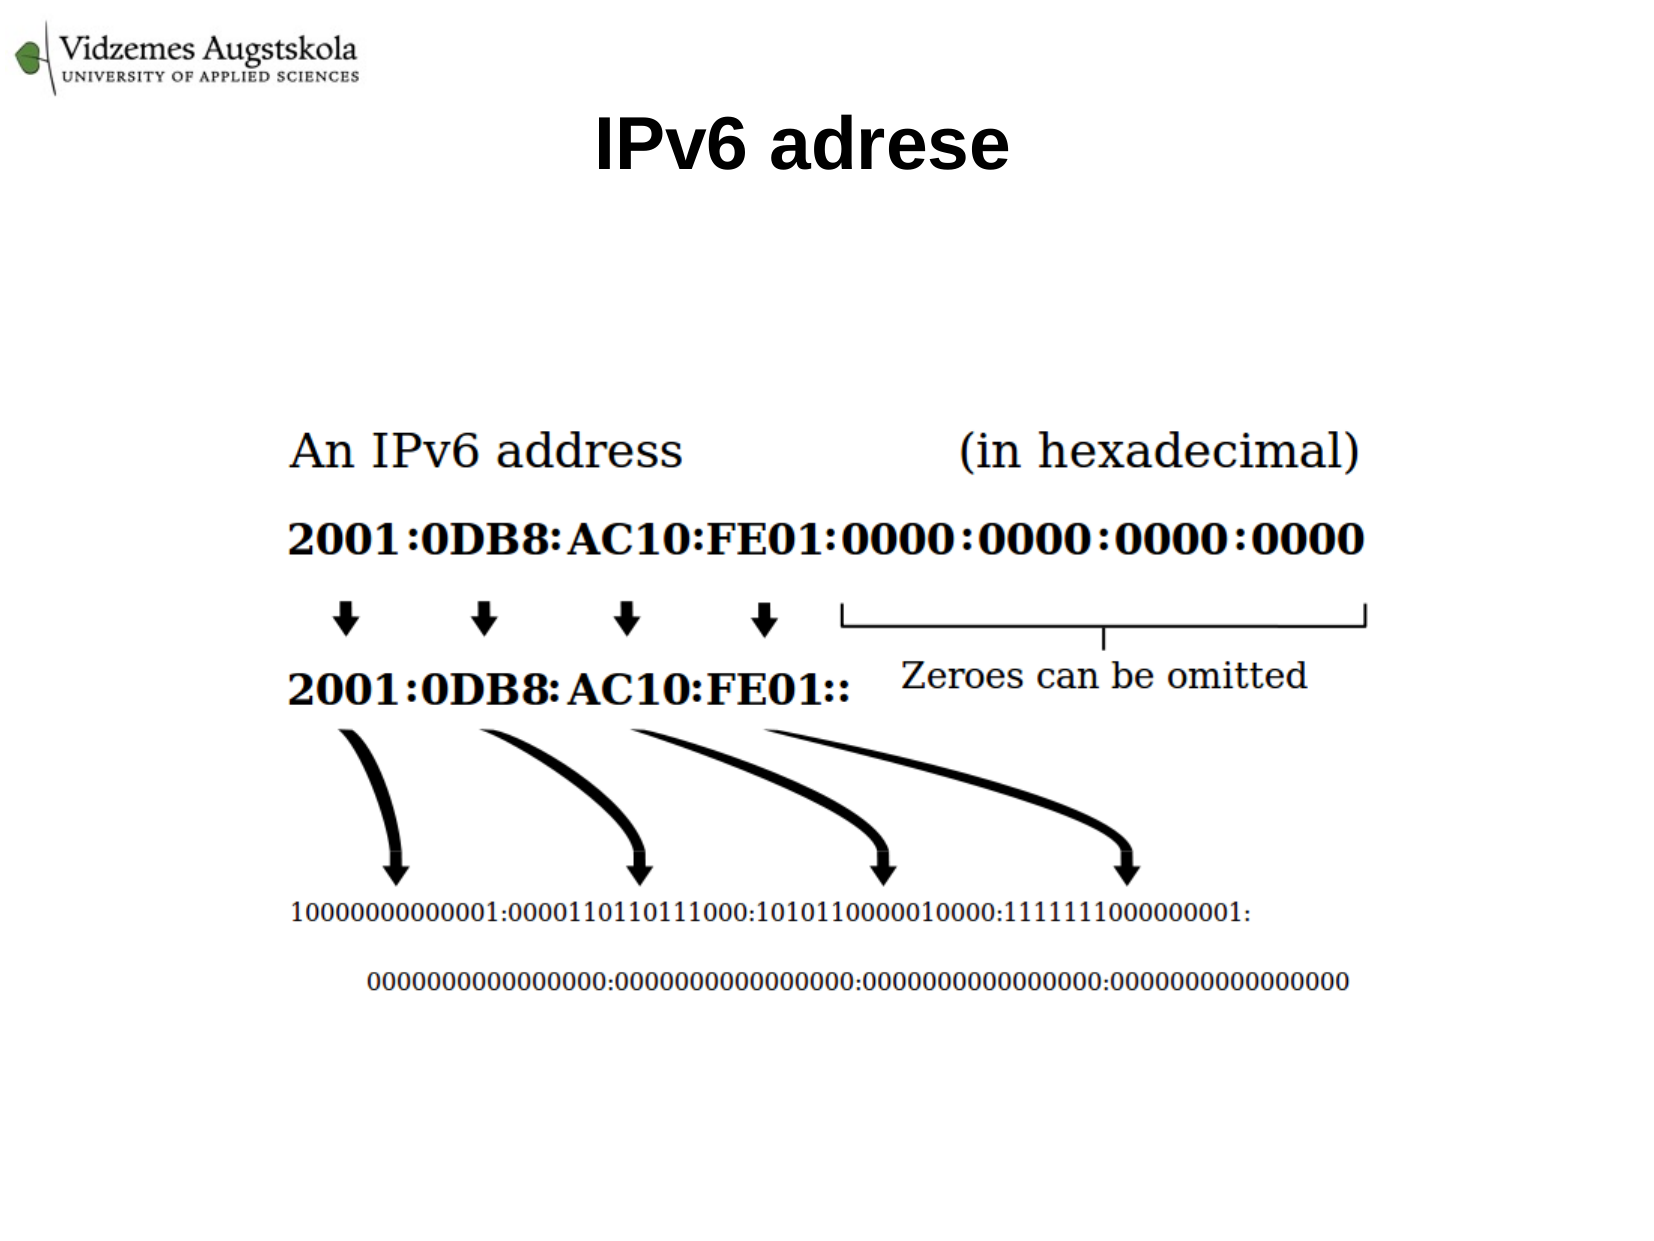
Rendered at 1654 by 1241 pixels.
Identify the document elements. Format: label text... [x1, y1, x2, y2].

picture [278, 412, 1380, 998]
title IPv6 adrese [94, 103, 1512, 188]
picture [5, 2, 368, 113]
